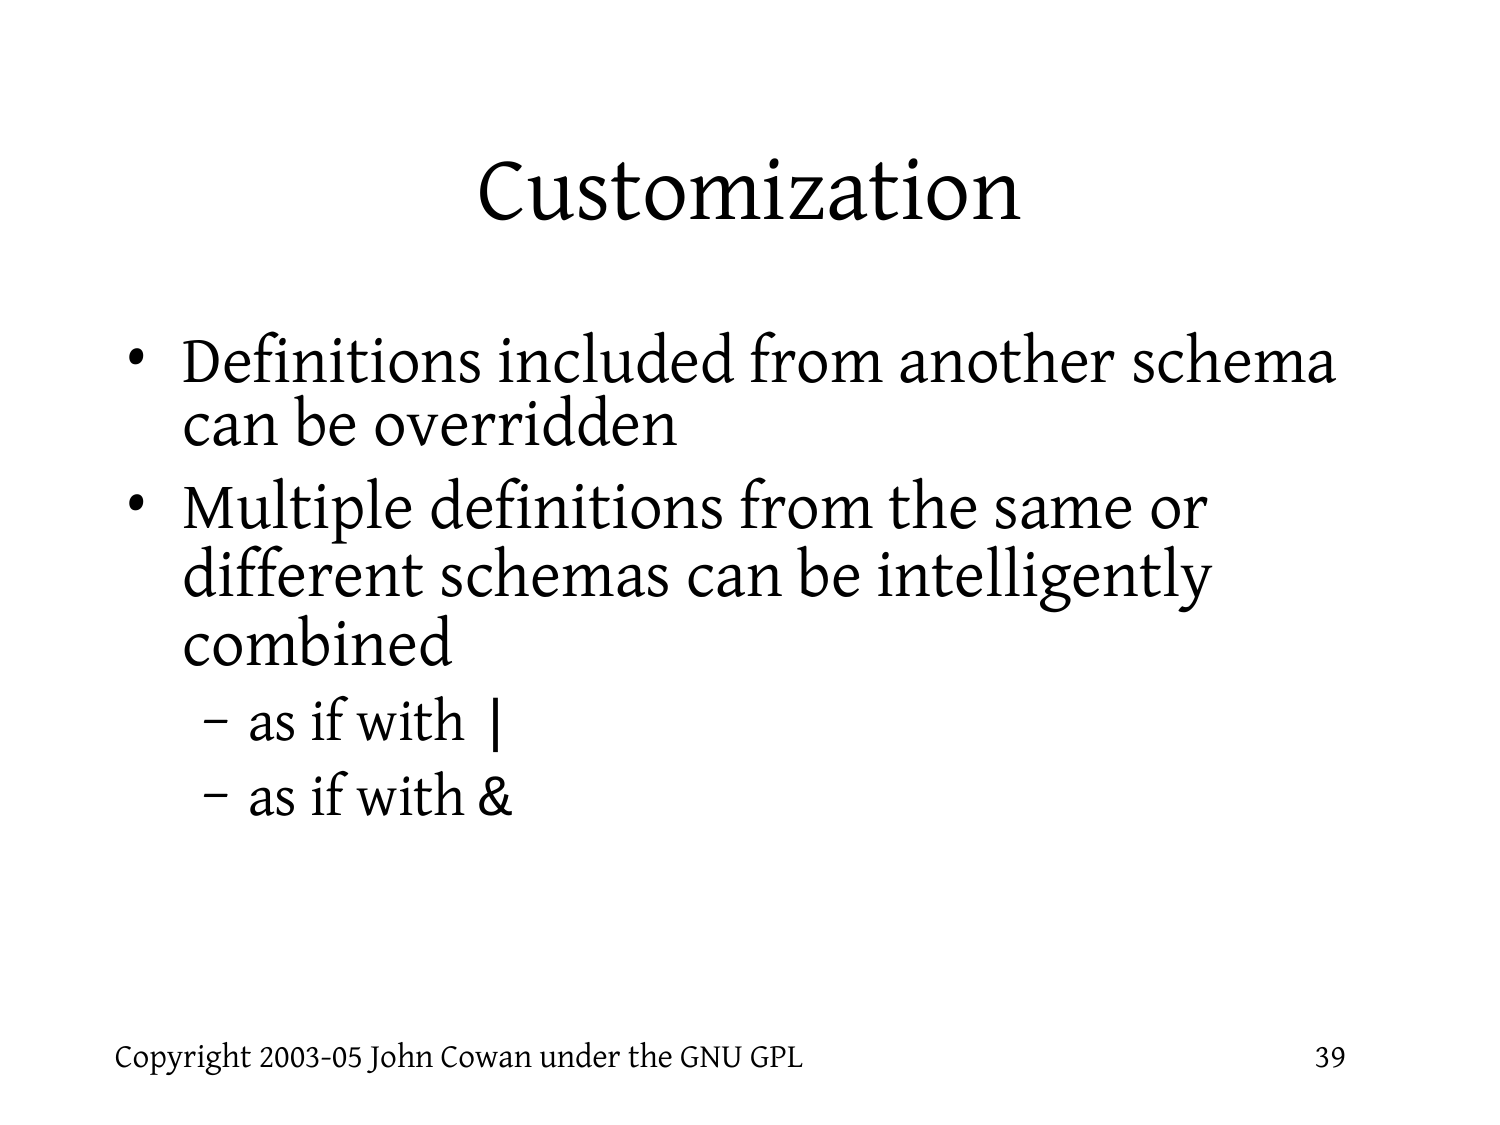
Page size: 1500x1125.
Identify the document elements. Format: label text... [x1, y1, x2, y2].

list Definitions included from another schema can be overridden Multiple definitions from the same or different schemas can be intelligently combined as if with | as if with & [112, 324, 1388, 1000]
title Customization [112, 99, 1388, 288]
